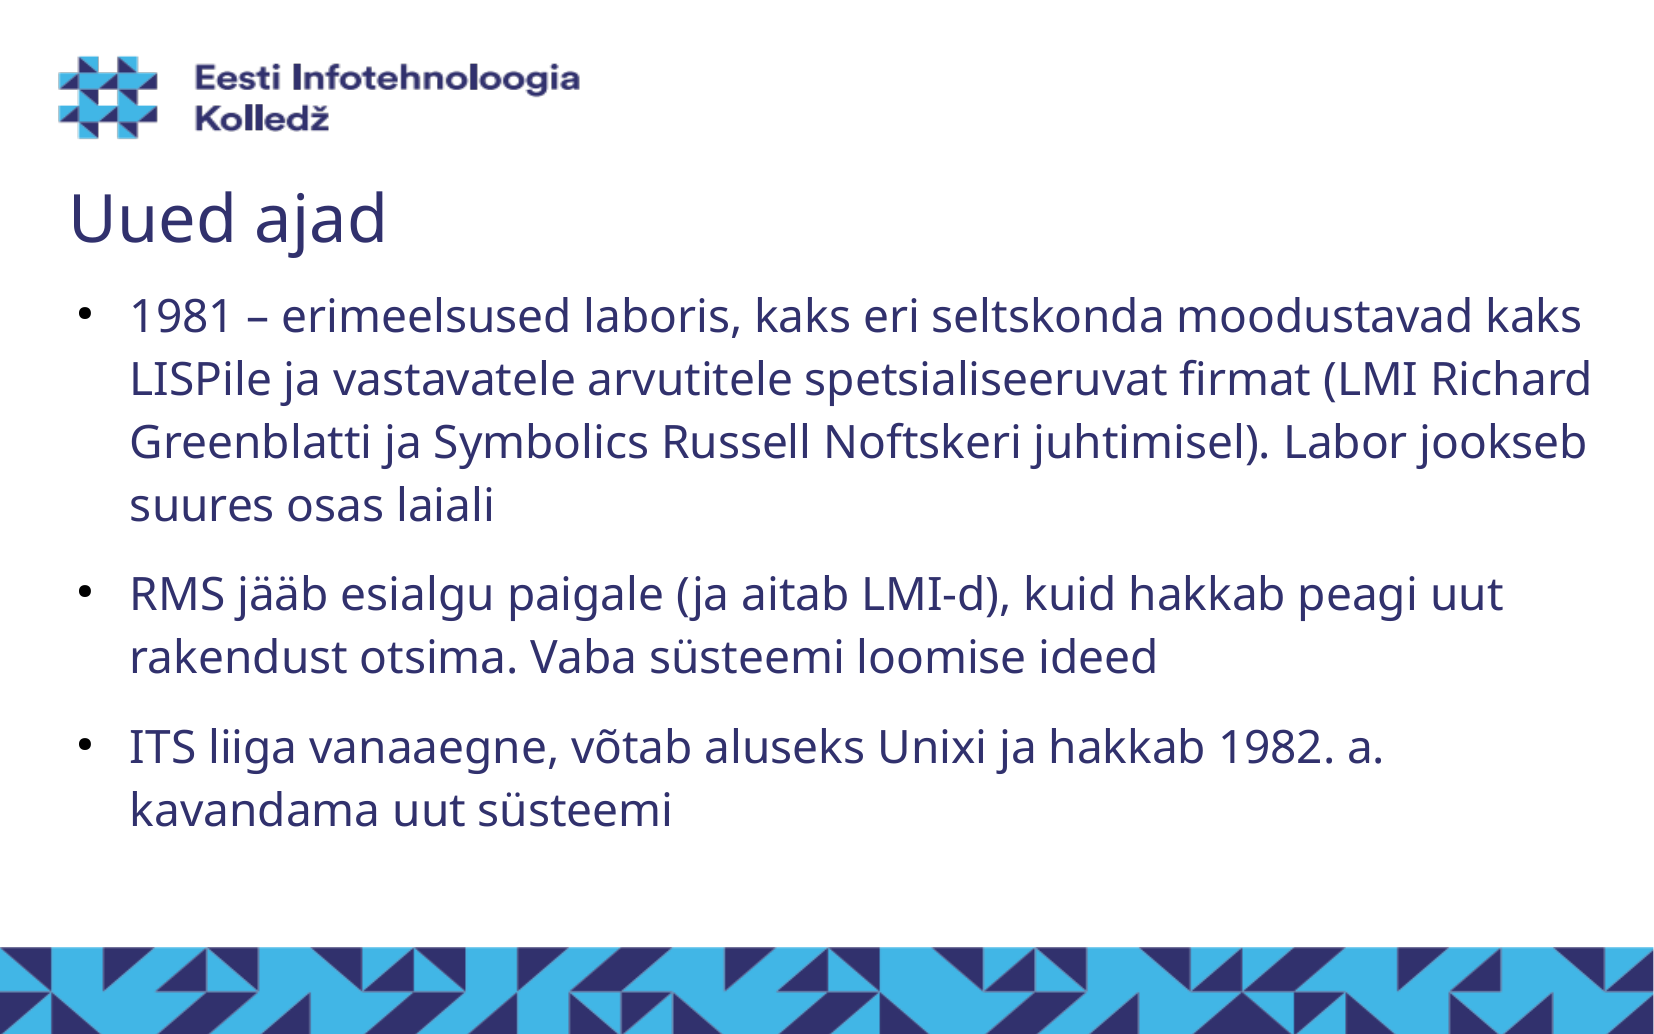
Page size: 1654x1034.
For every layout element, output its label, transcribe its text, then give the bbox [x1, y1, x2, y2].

title Uued ajad [68, 147, 1536, 283]
list 1981 – erimeelsused laboris, kaks eri seltskonda moodustavad kaks LISPile ja vastavatele arvutitele spetsialiseeruvat firmat (LMI Richard Greenblatti ja Symbolics Russell Noftskeri juhtimisel). Labor jookseb suures osas laiali RMS jääb esialgu paigale (ja aitab LMI-d), kuid hakkab peagi uut rakendust otsima. Vaba süsteemi loomise ideed ITS liiga vanaaegne, võtab aluseks Unixi ja hakkab 1982. a. kavandama uut süsteemi [59, 283, 1595, 936]
